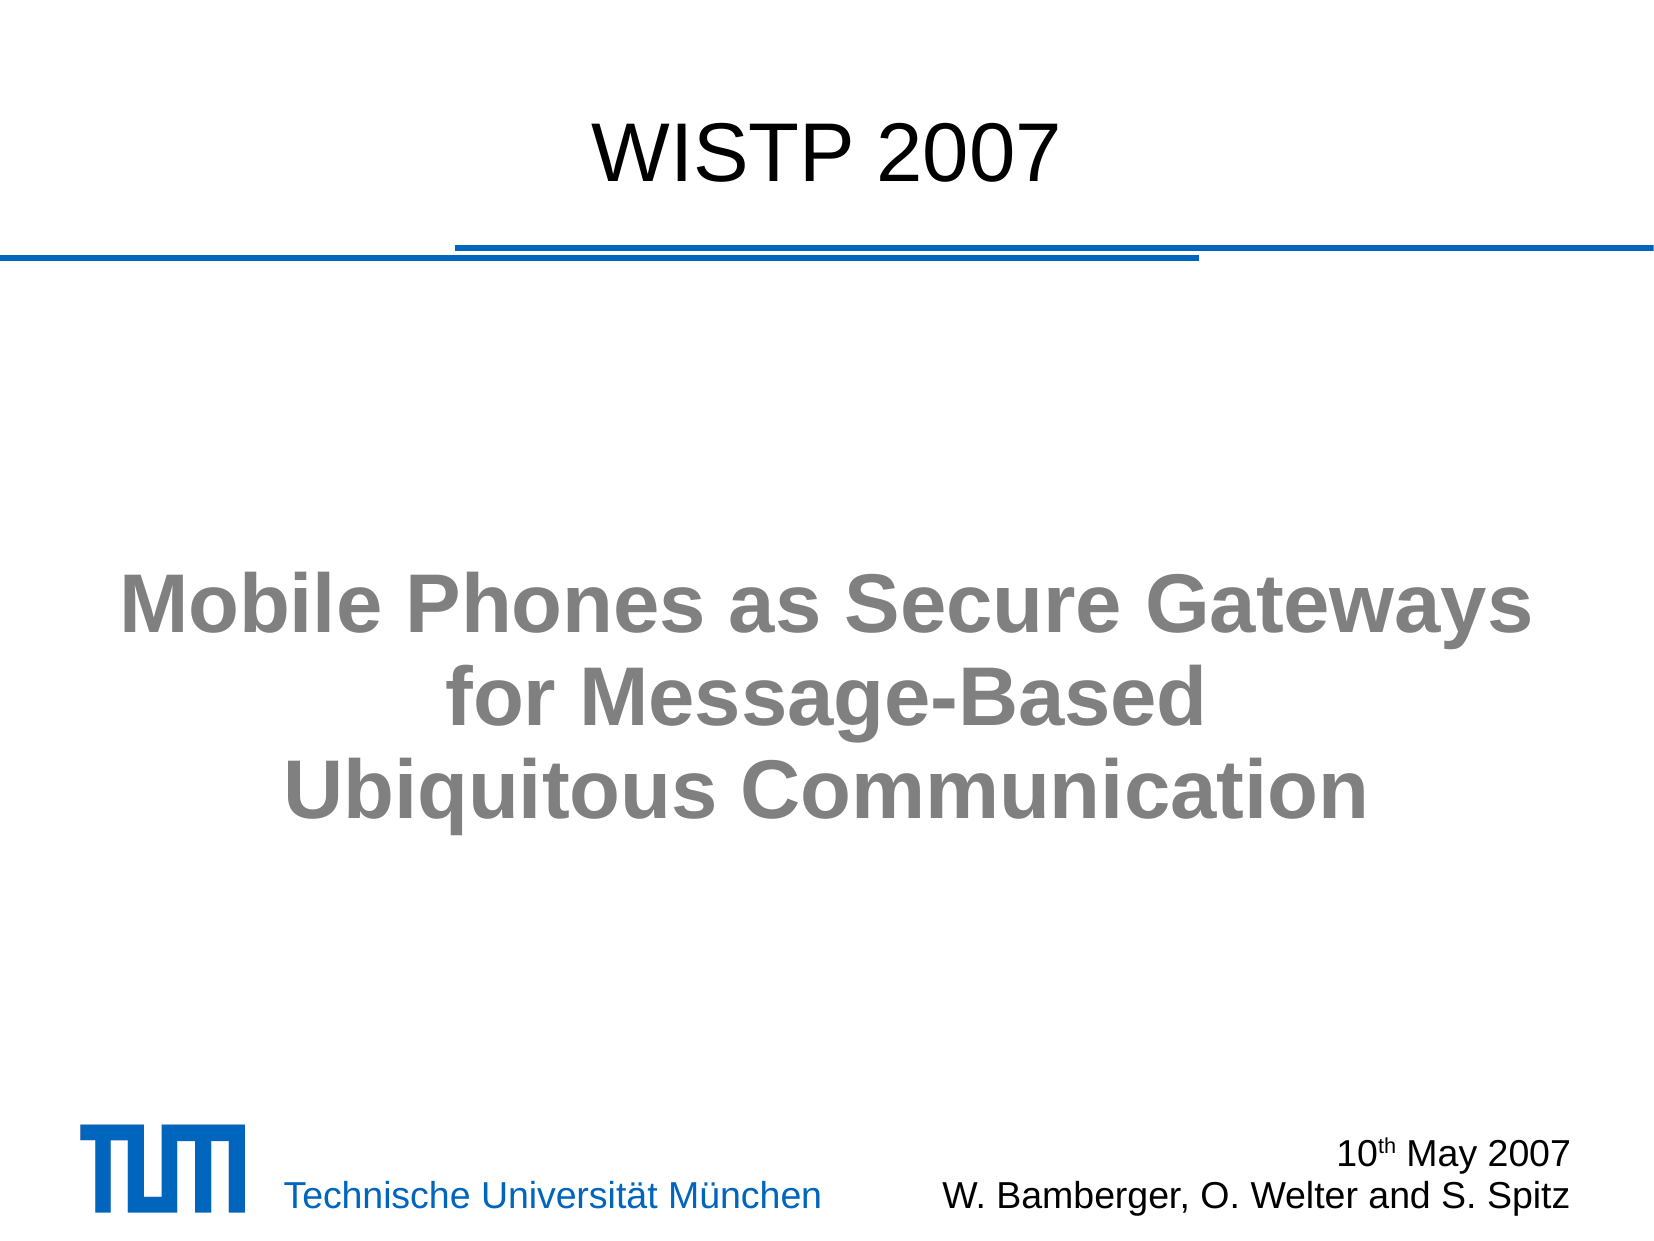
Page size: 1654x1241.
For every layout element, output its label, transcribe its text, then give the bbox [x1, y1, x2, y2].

picture [80, 1124, 245, 1213]
subtitle Mobile Phones as Secure Gateways for Message-Based Ubiquitous Communication [82, 290, 1571, 1103]
text_box 10th May 2007 W. Bamberger, O. Welter and S. Spitz [941, 1131, 1571, 1217]
title WISTP 2007 [82, 49, 1571, 257]
